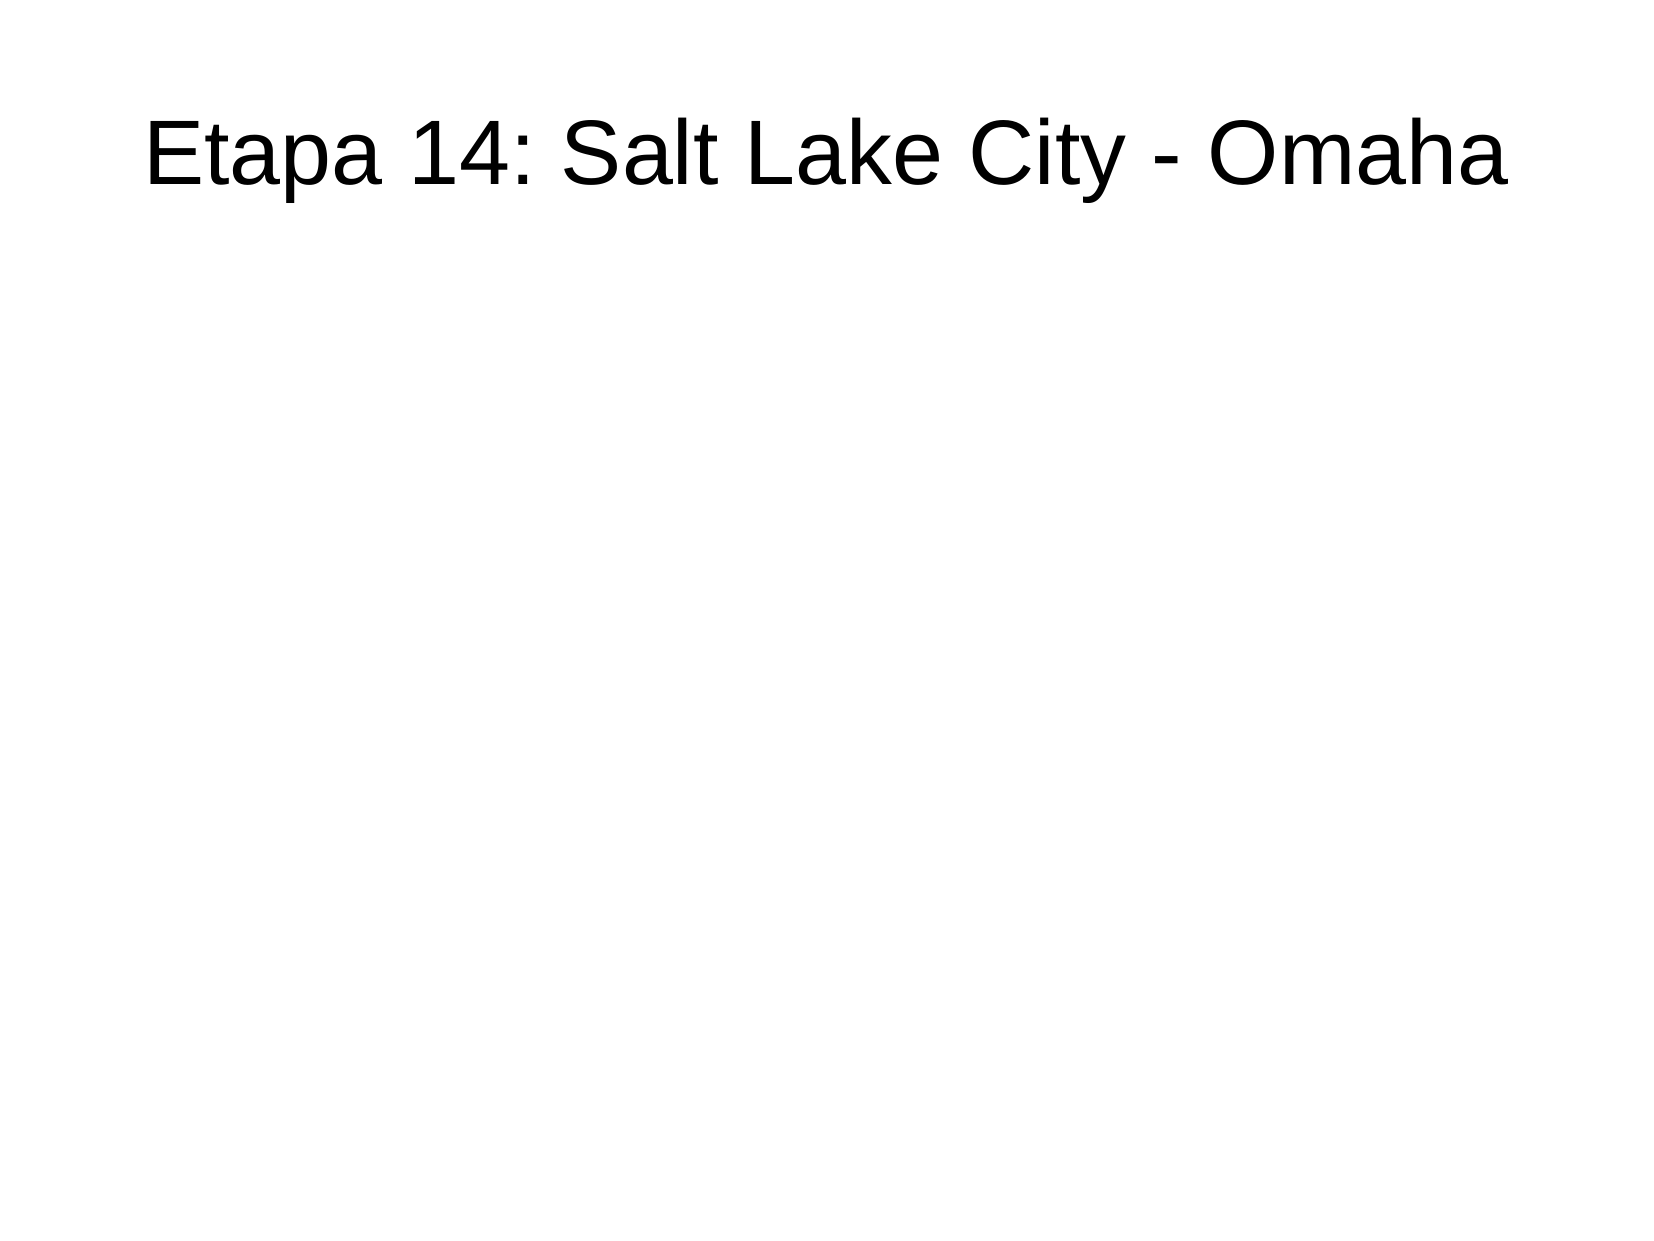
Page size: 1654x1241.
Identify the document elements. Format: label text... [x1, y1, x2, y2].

title Etapa 14: Salt Lake City - Omaha [82, 49, 1571, 257]
